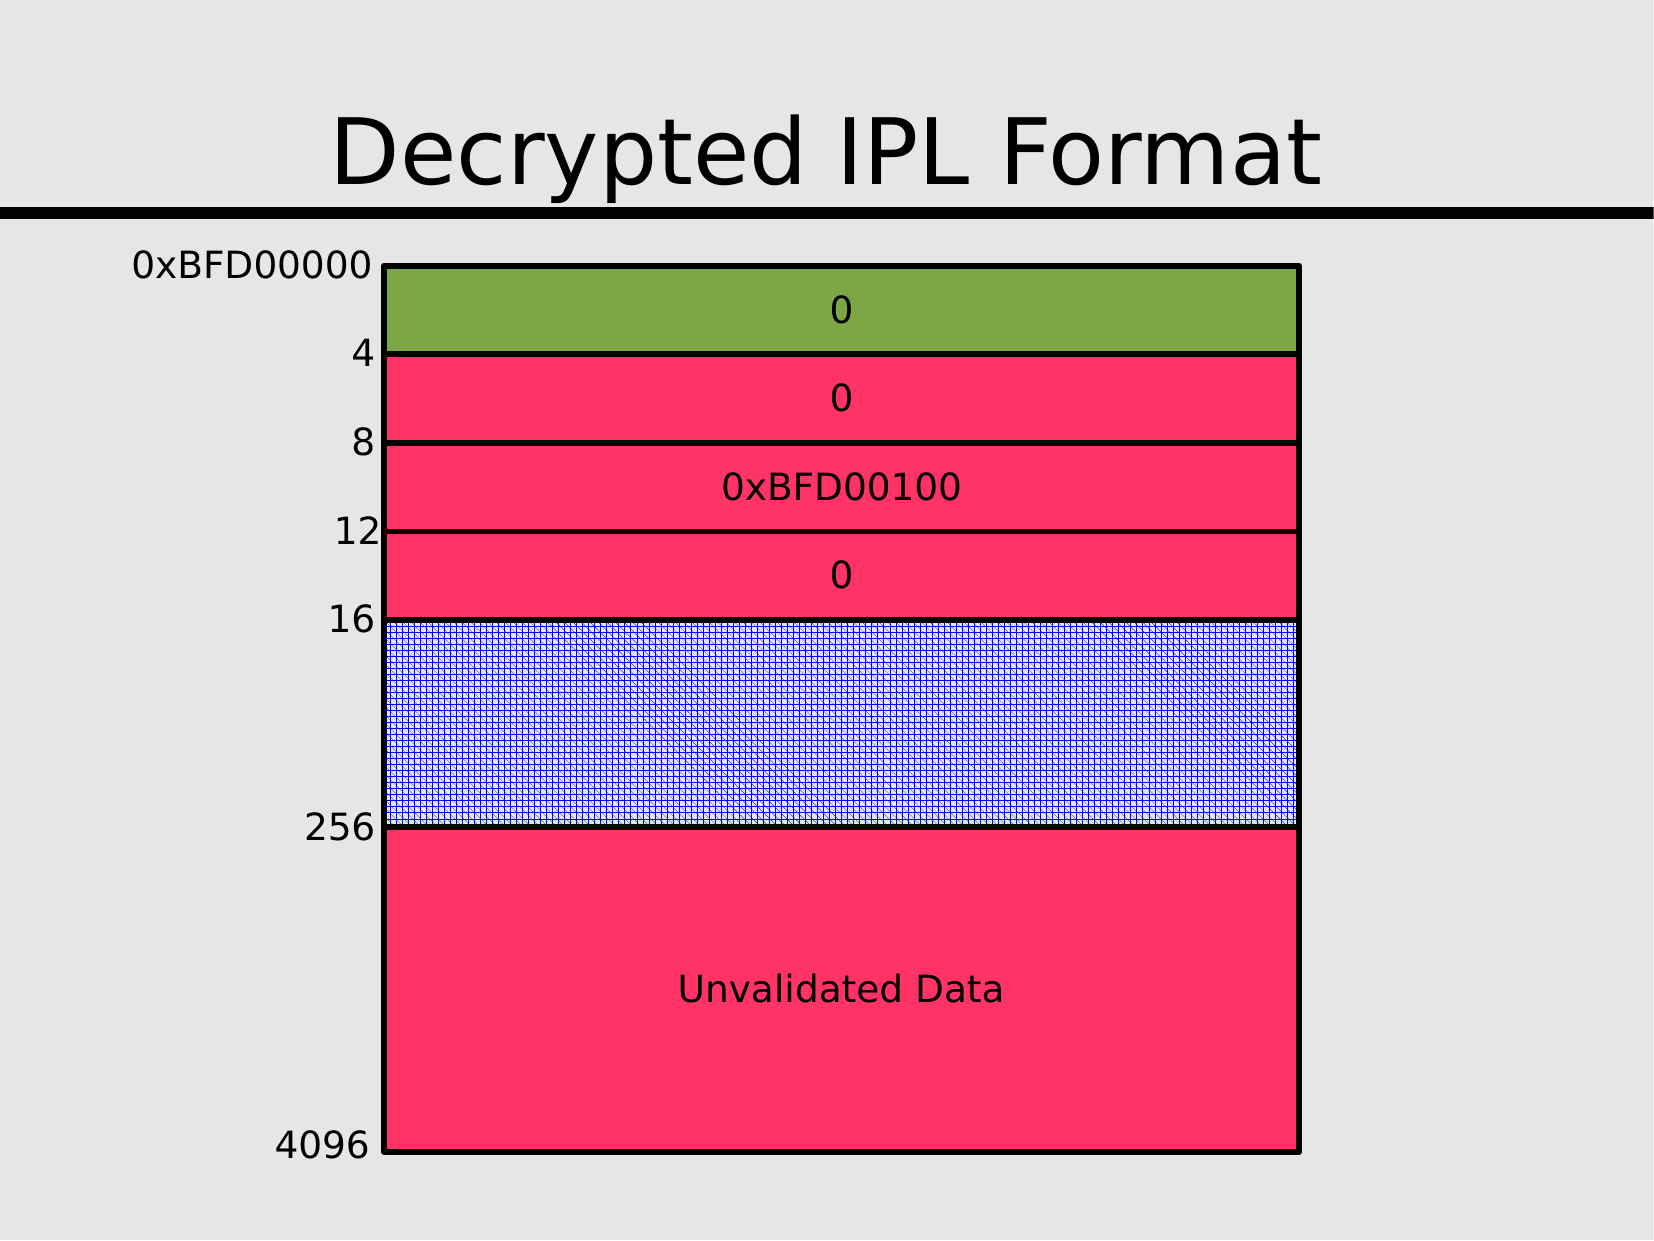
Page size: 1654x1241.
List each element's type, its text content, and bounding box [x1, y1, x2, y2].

text_box 4096 [259, 1116, 384, 1175]
text_box 0 [383, 265, 1300, 354]
text_box Unvalidated Data [383, 827, 1300, 1152]
text_box 0xBFD00000 [116, 236, 384, 296]
text_box 0xBFD00100 [383, 442, 1300, 531]
text_box 256 [289, 797, 390, 857]
text_box 4 [336, 324, 390, 384]
text_box 0 [383, 354, 1300, 442]
title Decrypted IPL Format [82, 49, 1571, 257]
text_box 8 [336, 413, 390, 472]
text_box 16 [312, 590, 390, 649]
text_box 12 [318, 501, 396, 561]
text_box [383, 620, 1300, 827]
text_box 0 [383, 531, 1300, 620]
